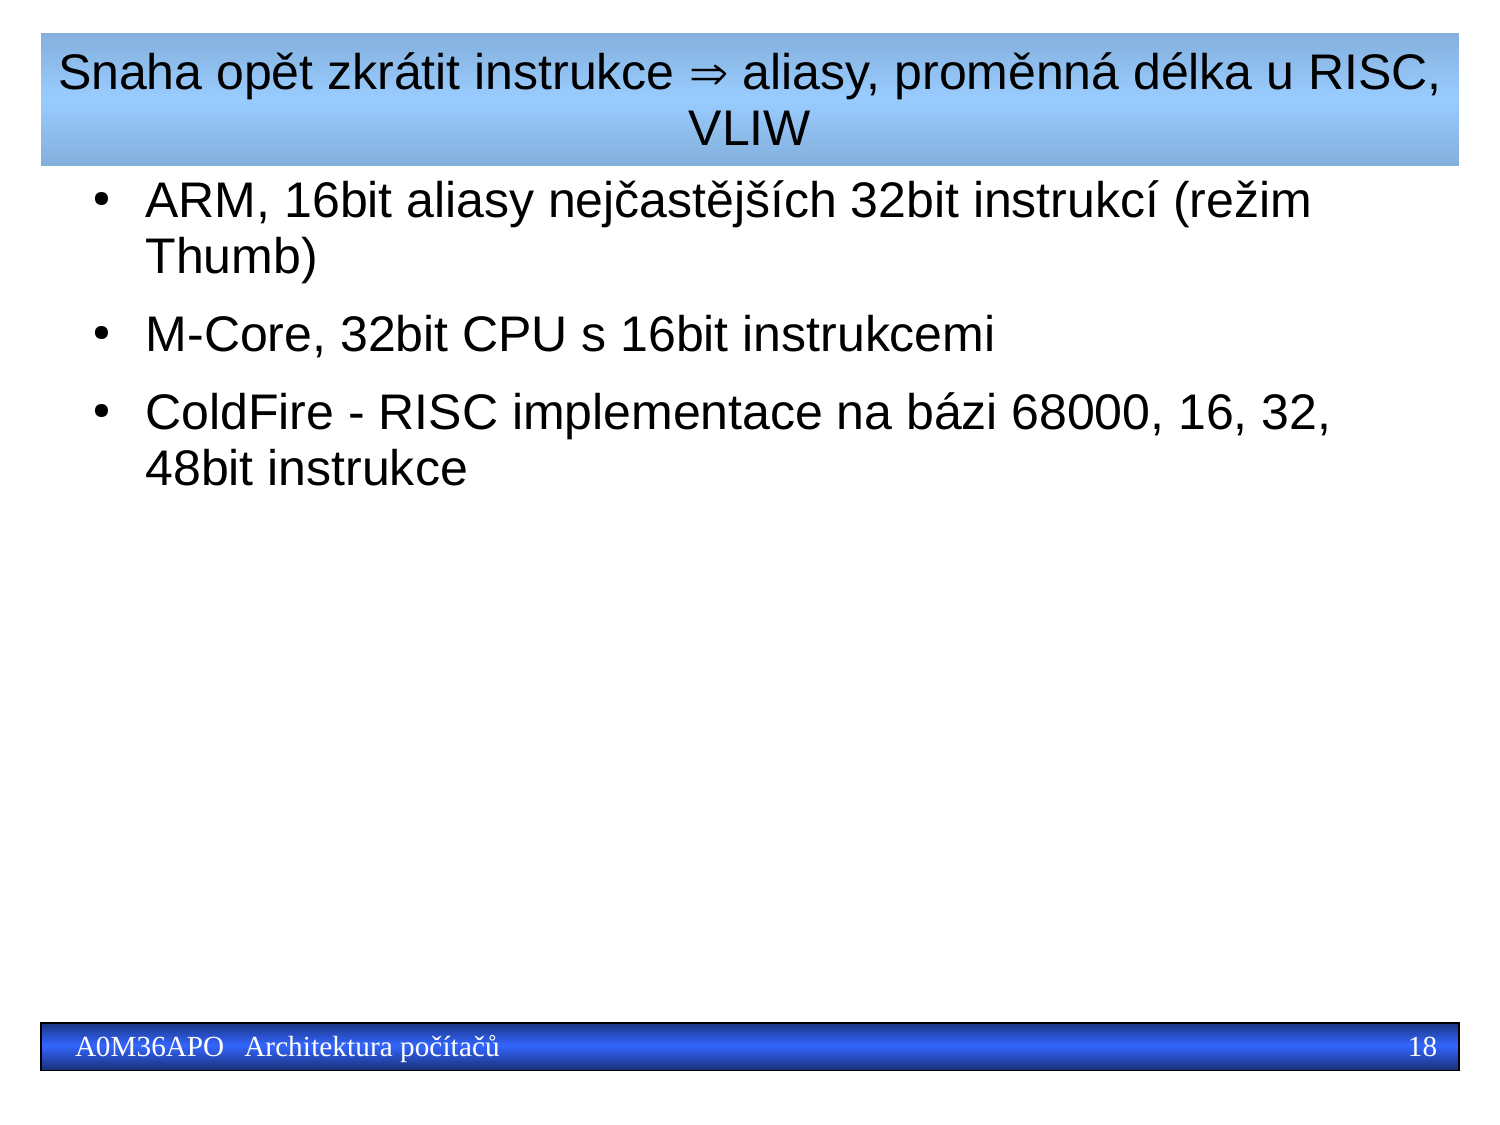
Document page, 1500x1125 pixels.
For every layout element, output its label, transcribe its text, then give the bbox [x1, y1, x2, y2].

list ARM, 16bit aliasy nejčastějších 32bit instrukcí (režim Thumb) M-Core, 32bit CPU s 16bit instrukcemi ColdFire - RISC implementace na bázi 68000, 16, 32, 48bit instrukce [75, 172, 1426, 916]
title Snaha opět zkrátit instrukce ⇒ aliasy, proměnná délka u RISC, VLIW [41, 33, 1459, 166]
